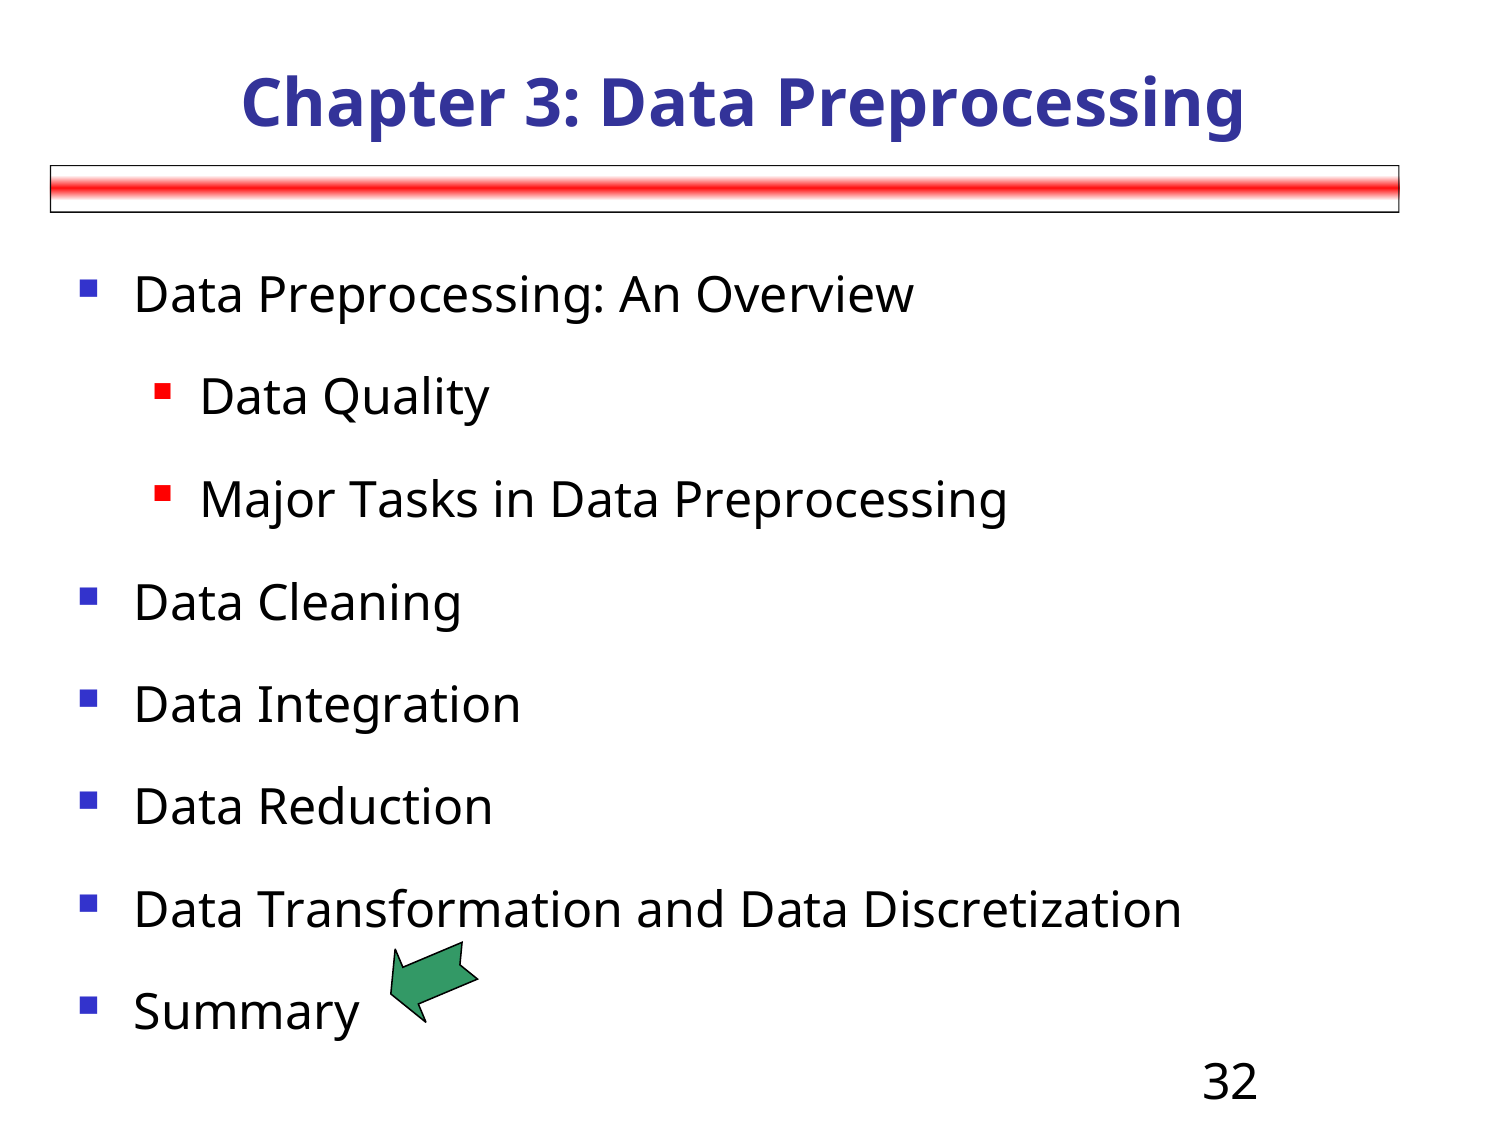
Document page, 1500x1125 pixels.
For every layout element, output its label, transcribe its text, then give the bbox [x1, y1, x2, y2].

text_box <number> [1187, 1062, 1500, 1125]
text_box [390, 942, 478, 1023]
title Chapter 3: Data Preprocessing [24, 49, 1463, 150]
list Data Preprocessing: An Overview Data Quality Major Tasks in Data Preprocessing Data Cleaning Data Integration Data Reduction Data Transformation and Data Discretization Summary [62, 224, 1413, 1063]
